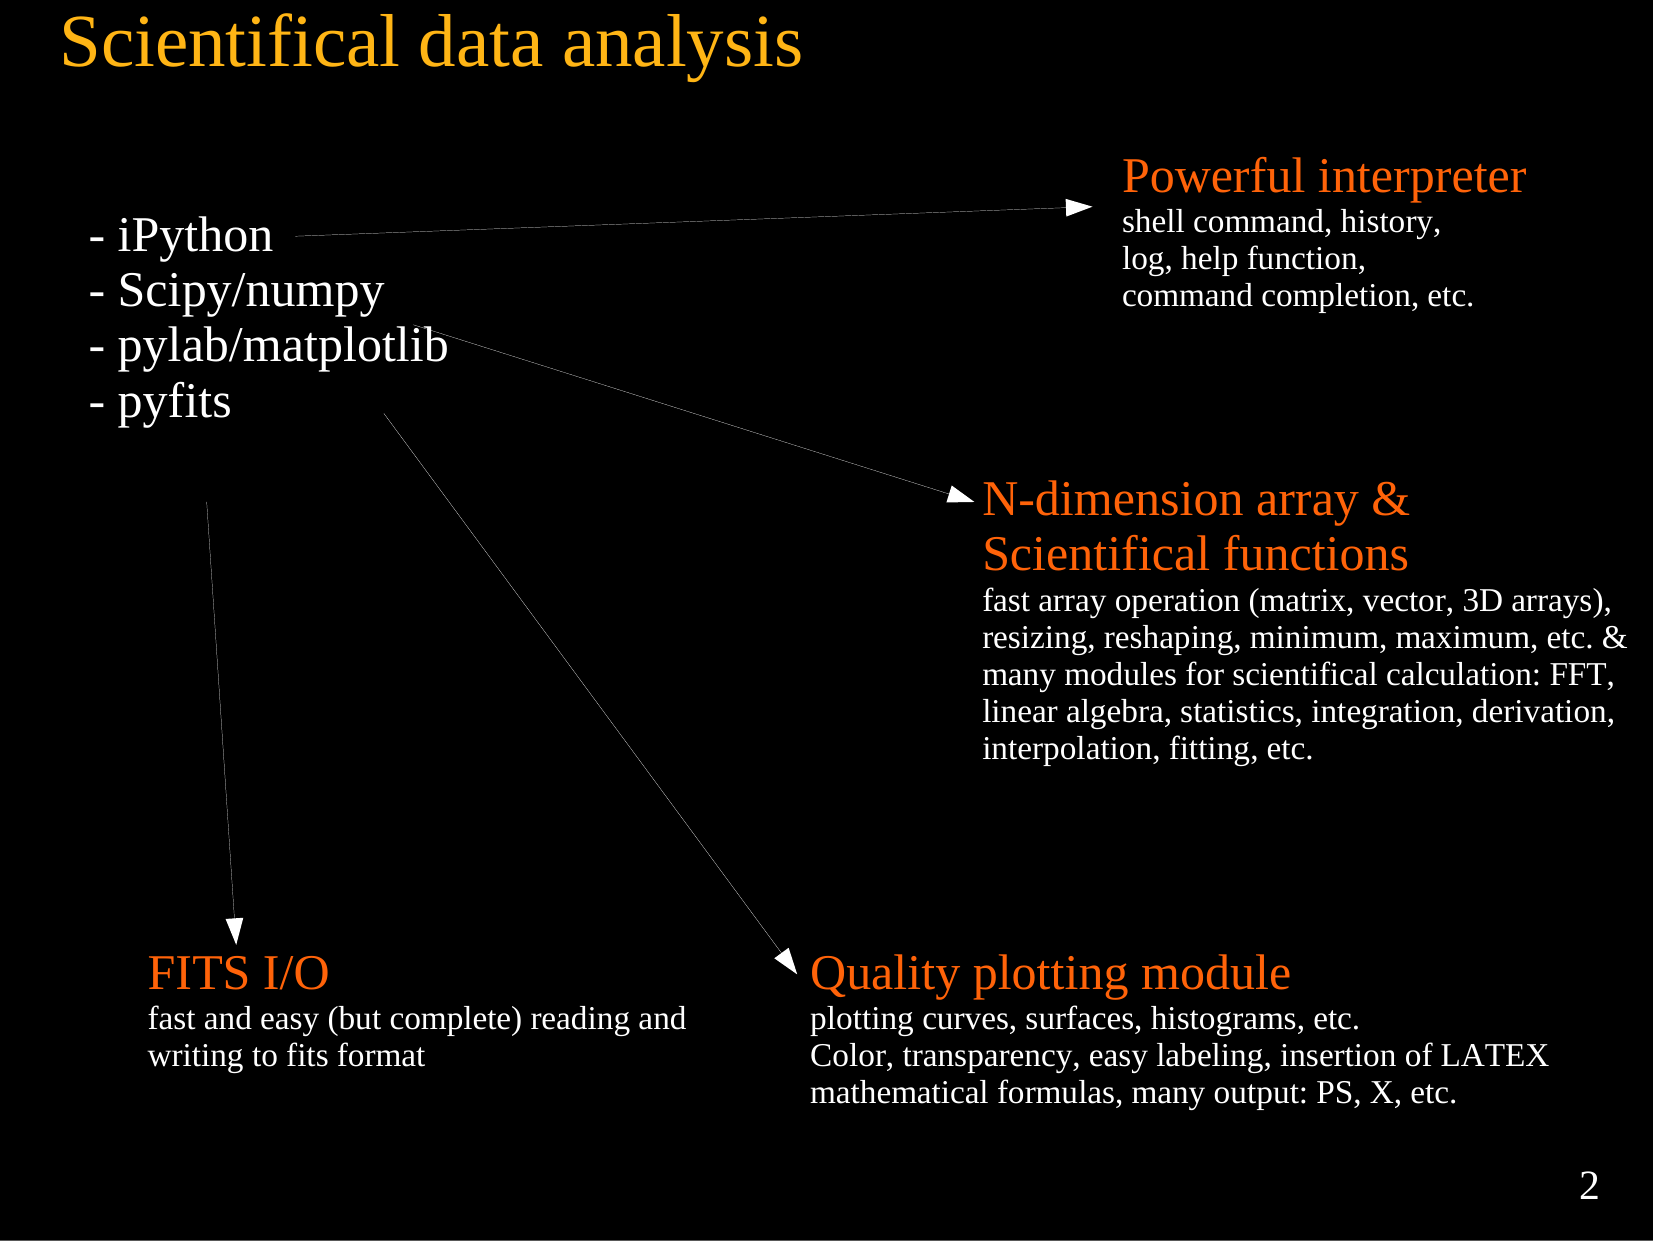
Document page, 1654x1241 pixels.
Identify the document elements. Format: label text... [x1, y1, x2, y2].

text_box Quality plotting module plotting curves, surfaces, histograms, etc. Color, transparency, easy labeling, insertion of LATEX mathematical formulas, many output: PS, X, etc. [810, 944, 1536, 1182]
text_box N-dimension array & Scientifical functions fast array operation (matrix, vector, 3D arrays), resizing, reshaping, minimum, maximum, etc. & many modules for scientifical calculation: FFT, linear algebra, statistics, integration, derivation, interpolation, fitting, etc. [982, 471, 1625, 857]
text_box Scientifical data analysis [59, 0, 1300, 104]
text_box - iPython - Scipy/numpy - pylab/matplotlib - pyfits [88, 206, 450, 484]
text_box FITS I/O fast and easy (but complete) reading and writing to fits format [147, 944, 709, 1182]
text_box Powerful interpreter shell command, history, log, help function, command completion, etc. [1122, 147, 1528, 356]
